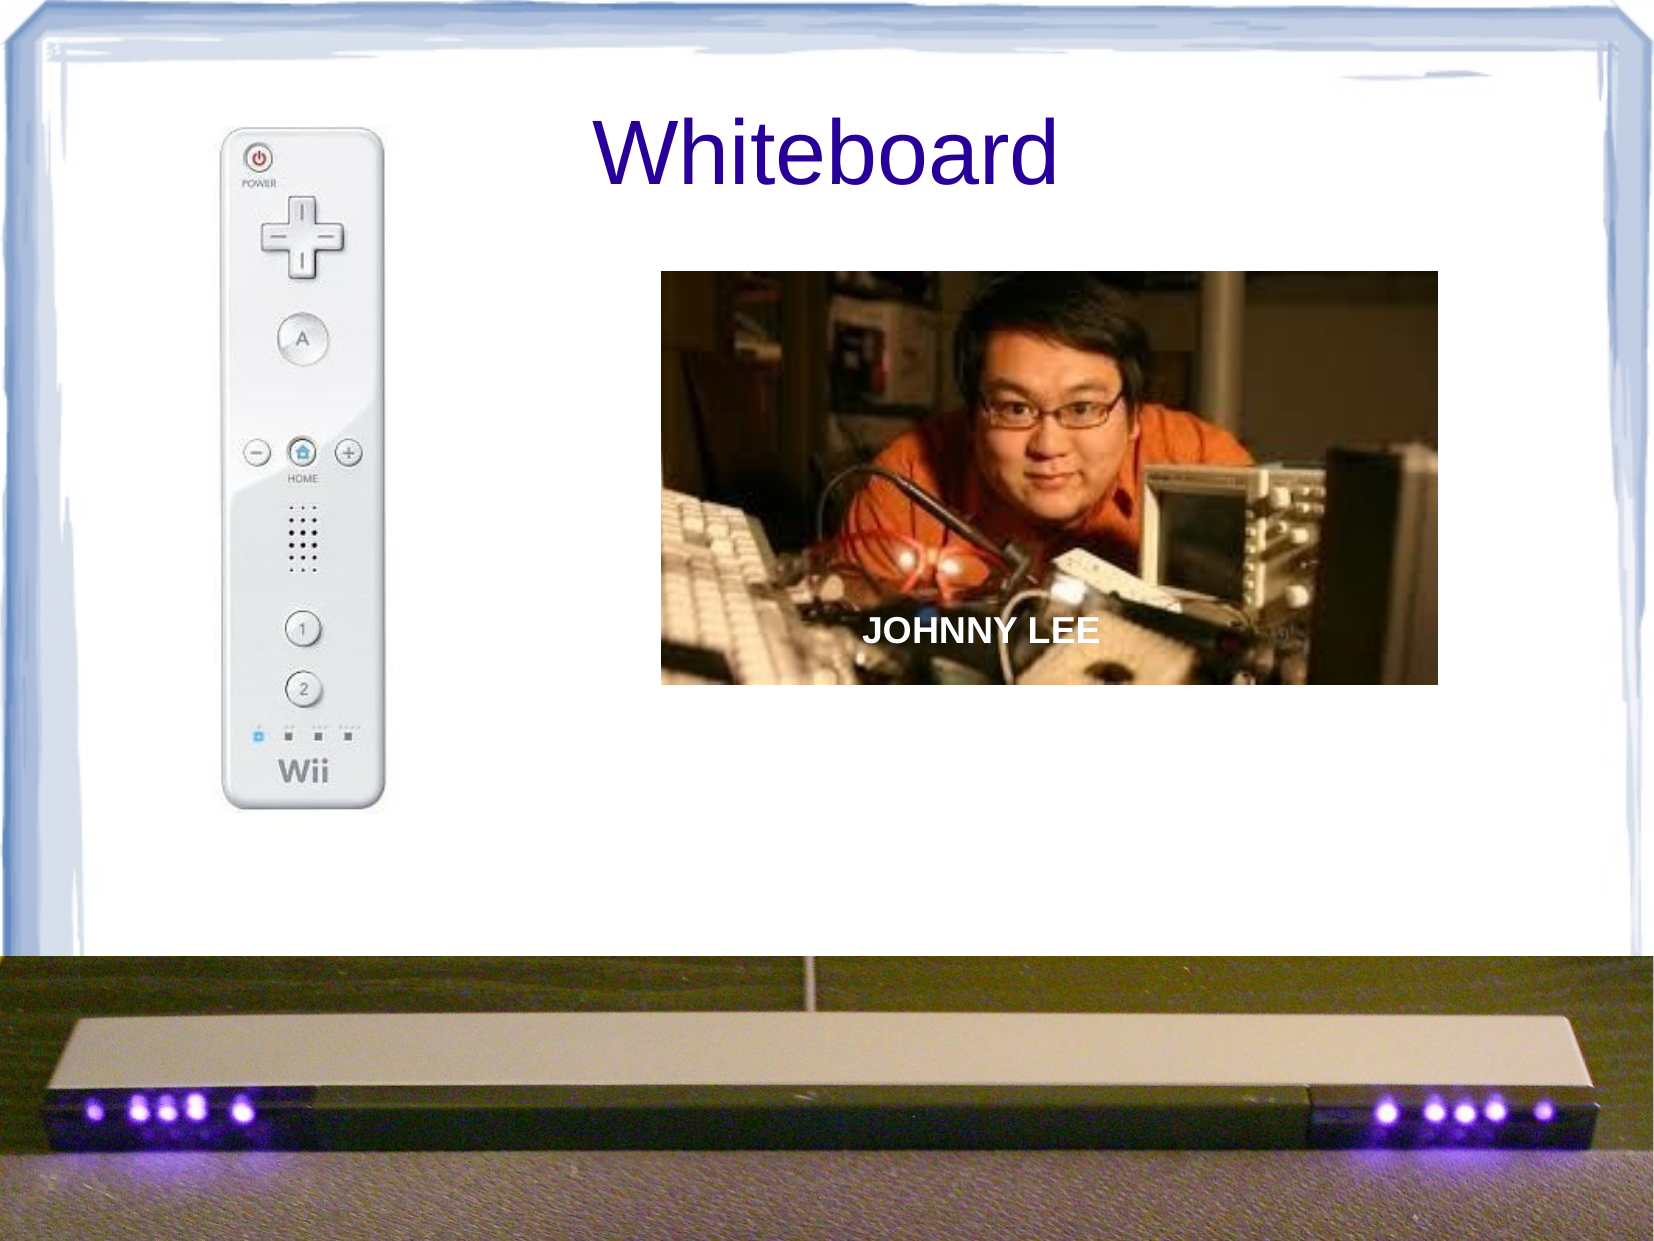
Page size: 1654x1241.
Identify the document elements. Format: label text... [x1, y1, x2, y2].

picture [0, 0, 1654, 1241]
text_box JOHNNY LEE [847, 602, 1379, 666]
title Whiteboard [82, 49, 1571, 257]
